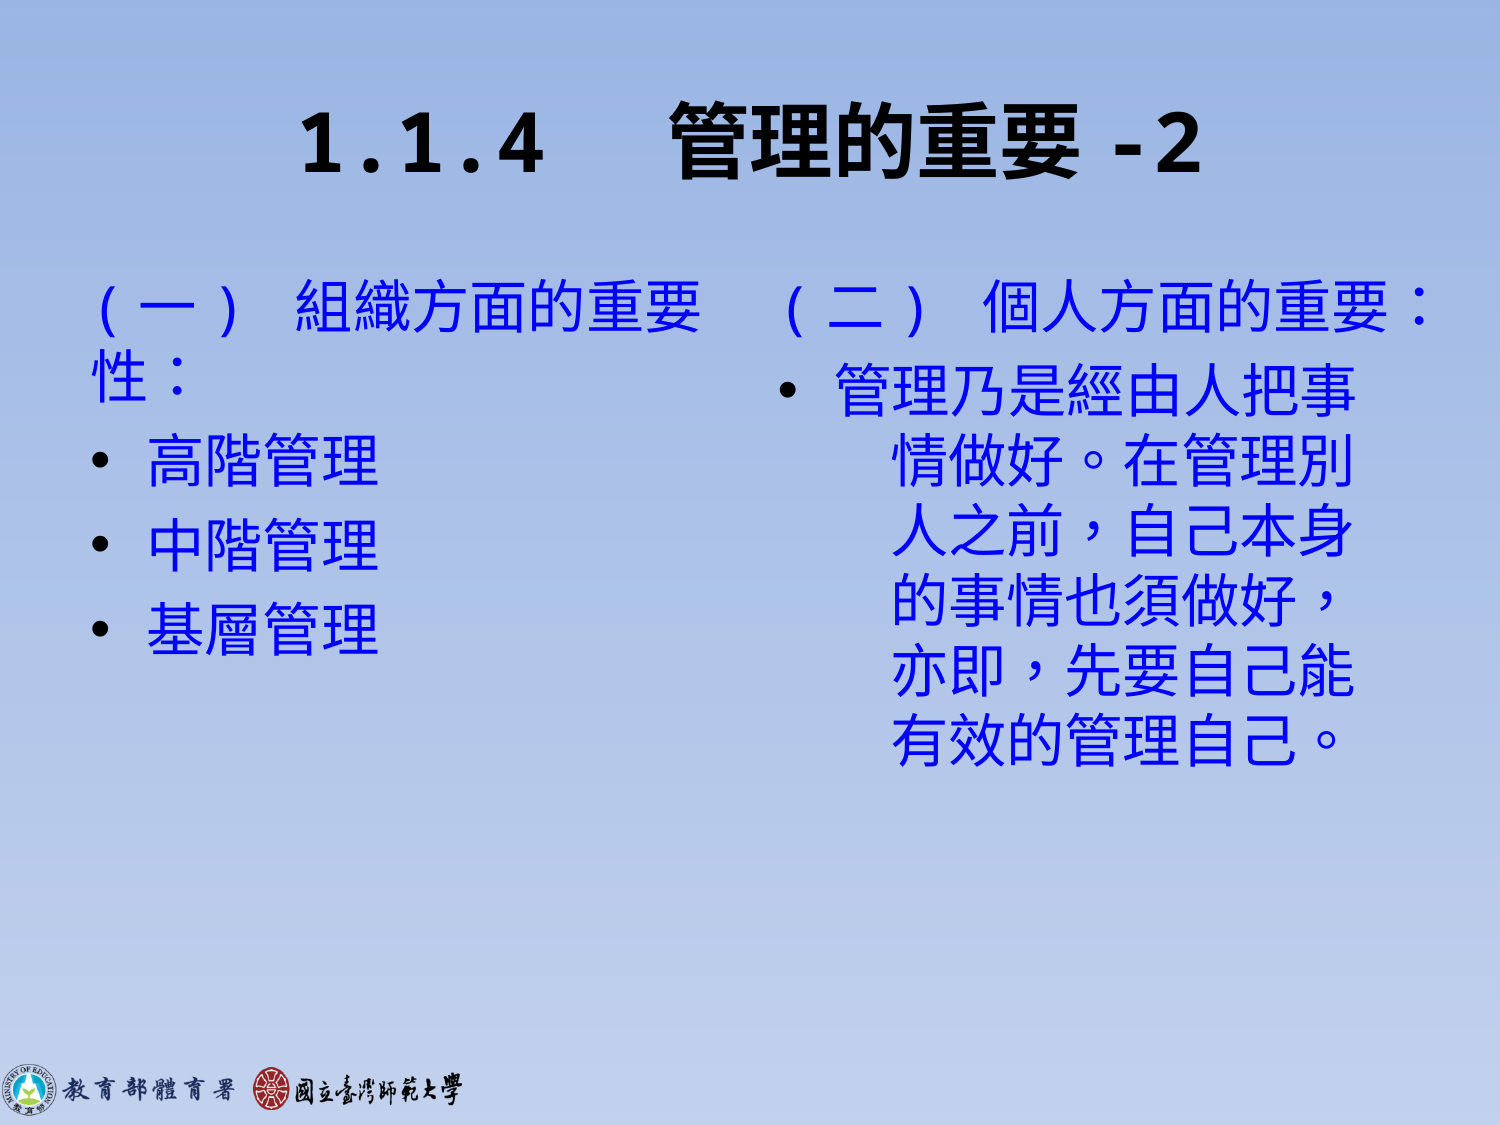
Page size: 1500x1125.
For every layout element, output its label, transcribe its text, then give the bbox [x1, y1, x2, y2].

title 1.1.4 管理的重要-2 [75, 45, 1426, 233]
list (一) 組織方面的重要性： 高階管理 中階管理 基層管理 [75, 262, 762, 1005]
list (二) 個人方面的重要： 管理乃是經由人把事情做好。在管理別人之前，自己本身的事情也須做好，亦即，先要自己能有效的管理自己。 [762, 262, 1426, 1005]
